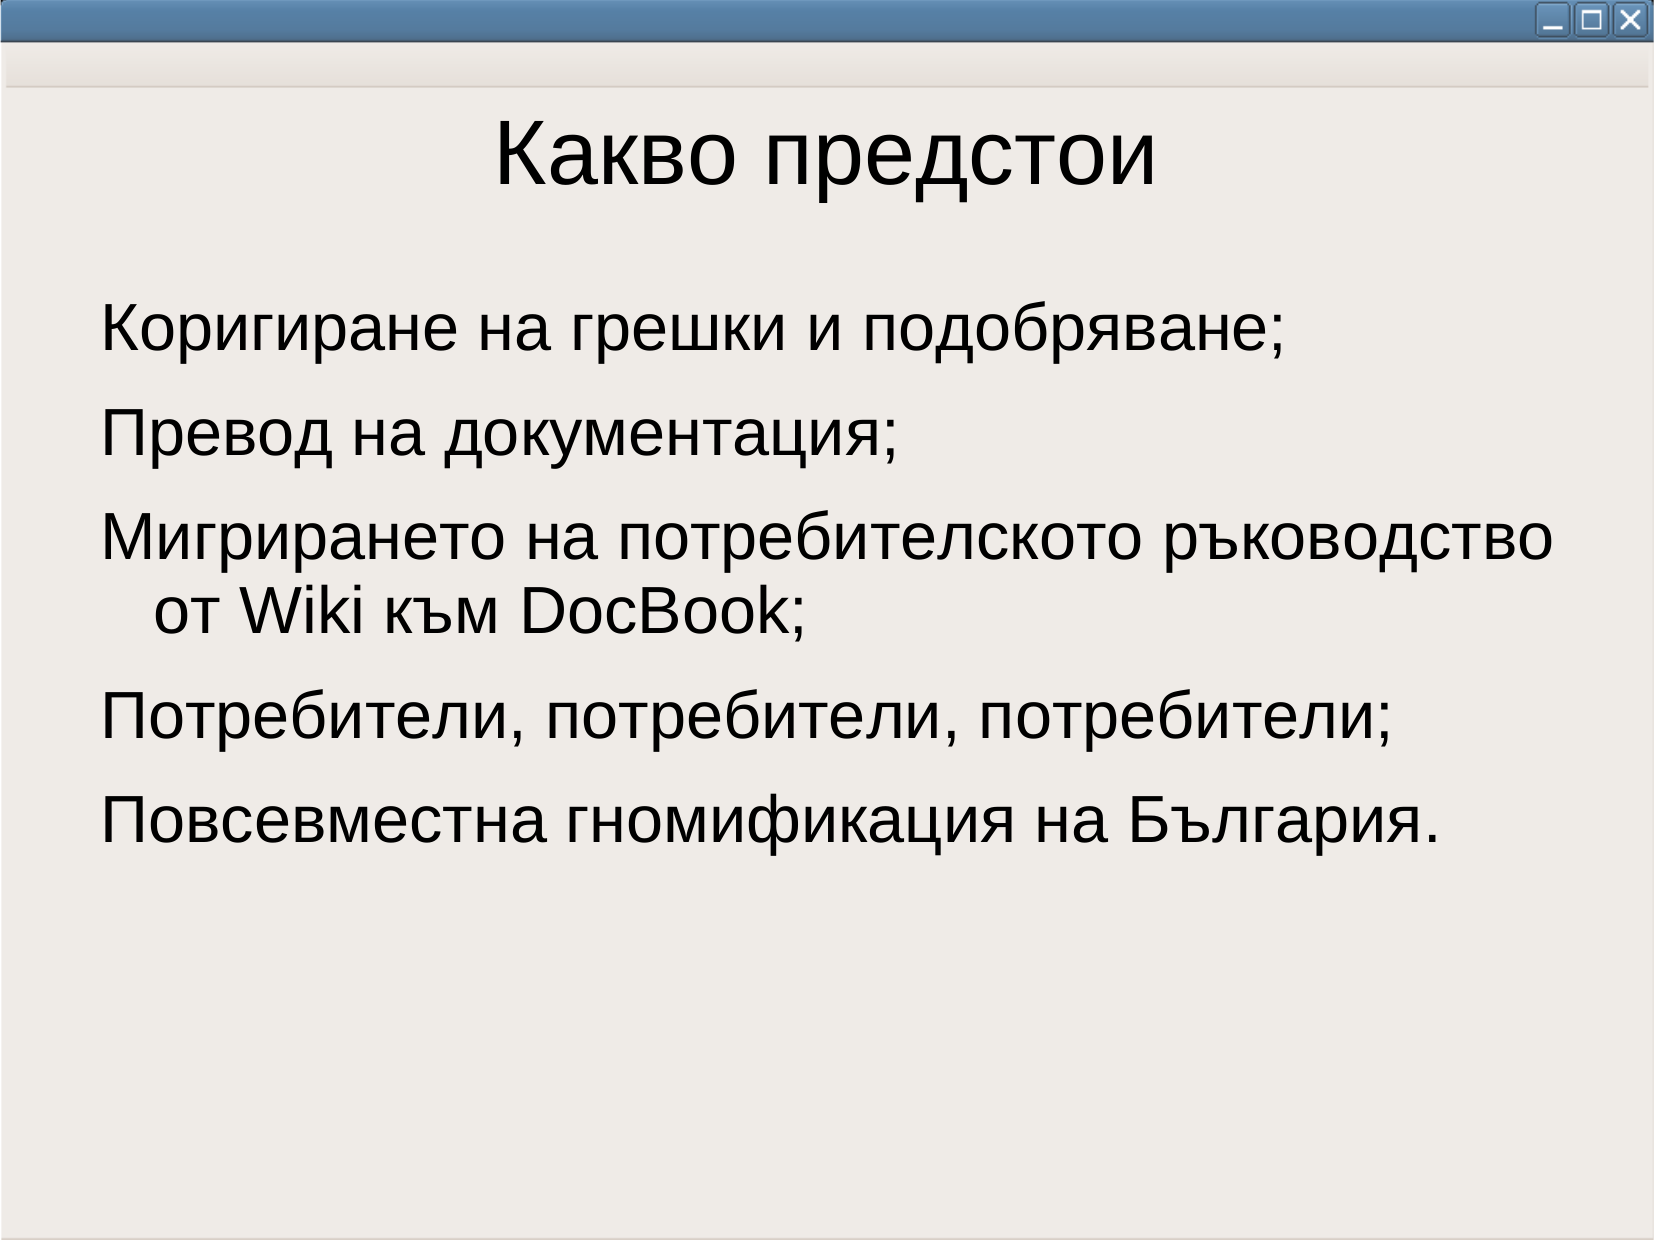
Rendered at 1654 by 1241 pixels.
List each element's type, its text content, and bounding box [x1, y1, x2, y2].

list Коригиране на грешки и подобряване; Превод на документация; Мигрирането на потребителското ръководство от Wiki към DocBook; Потребители, потребители, потребители; Повсевместна гномификация на България. [82, 290, 1571, 1109]
title Какво предстои [82, 49, 1571, 257]
picture [0, 0, 1654, 1240]
